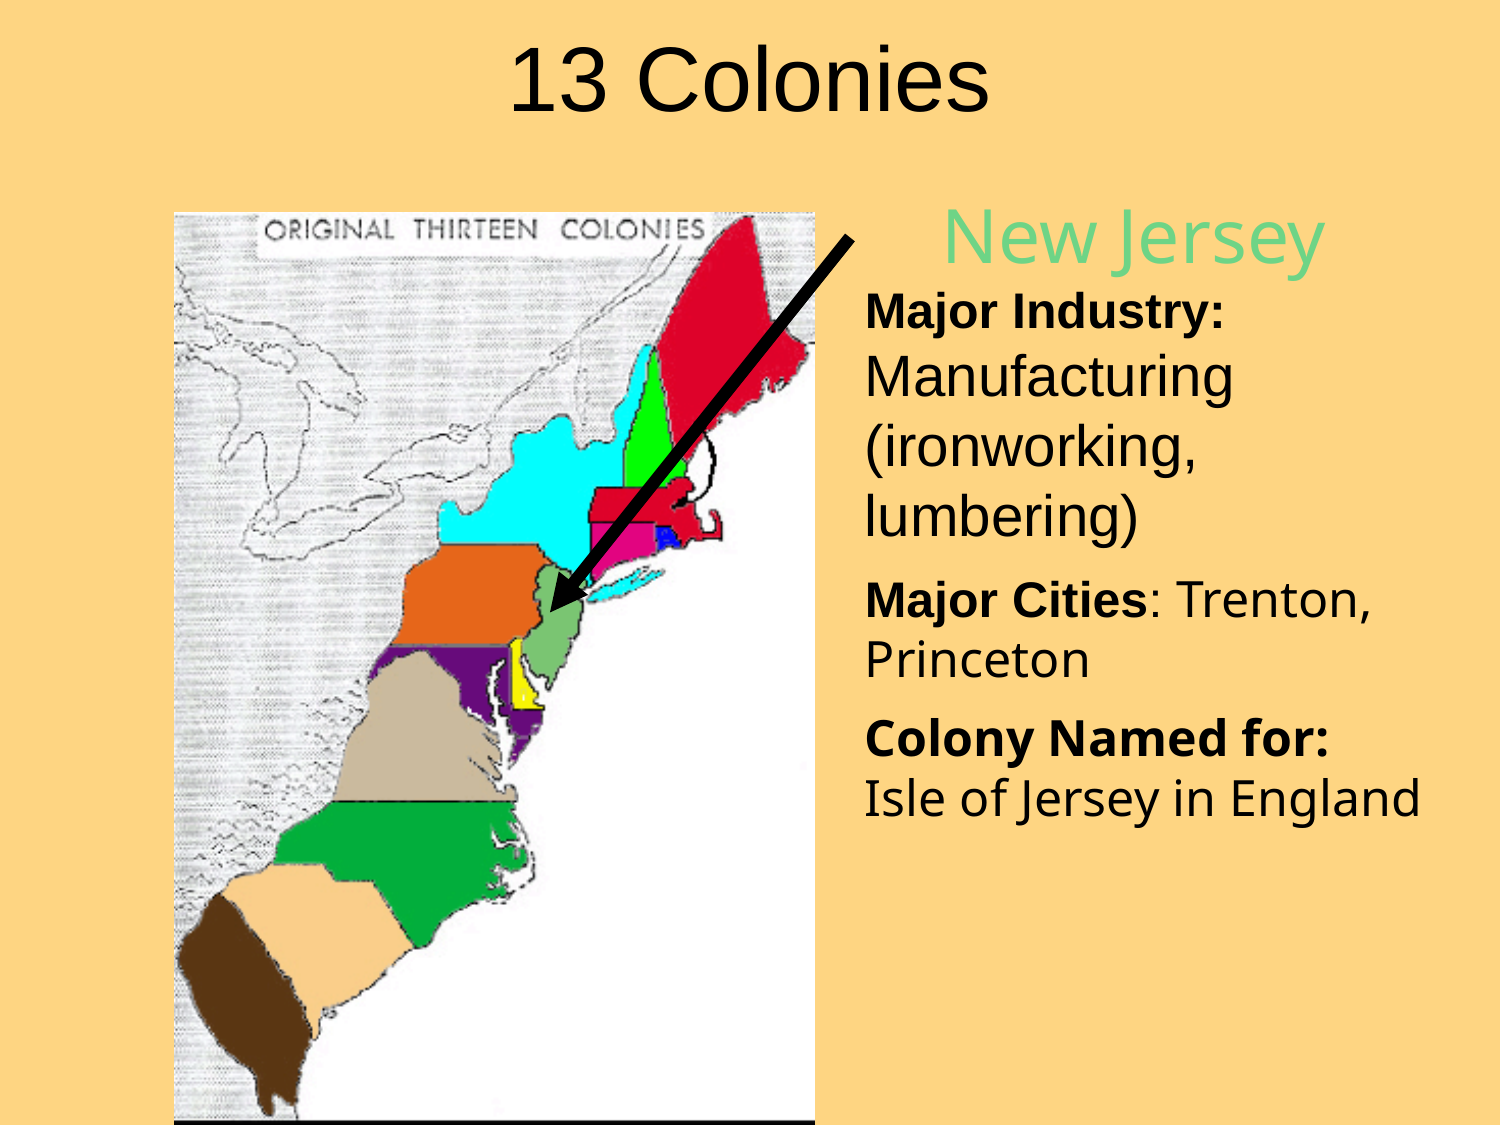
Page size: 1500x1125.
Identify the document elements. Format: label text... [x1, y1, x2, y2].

text_box Major Industry: Manufacturing (ironworking, lumbering) Major Cities: Trenton, Princeton Colony Named for: Isle of Jersey in England [849, 162, 1500, 842]
text_box New Jersey [874, 181, 1413, 300]
picture [174, 212, 815, 1125]
title 13 Colonies [75, 12, 1425, 200]
